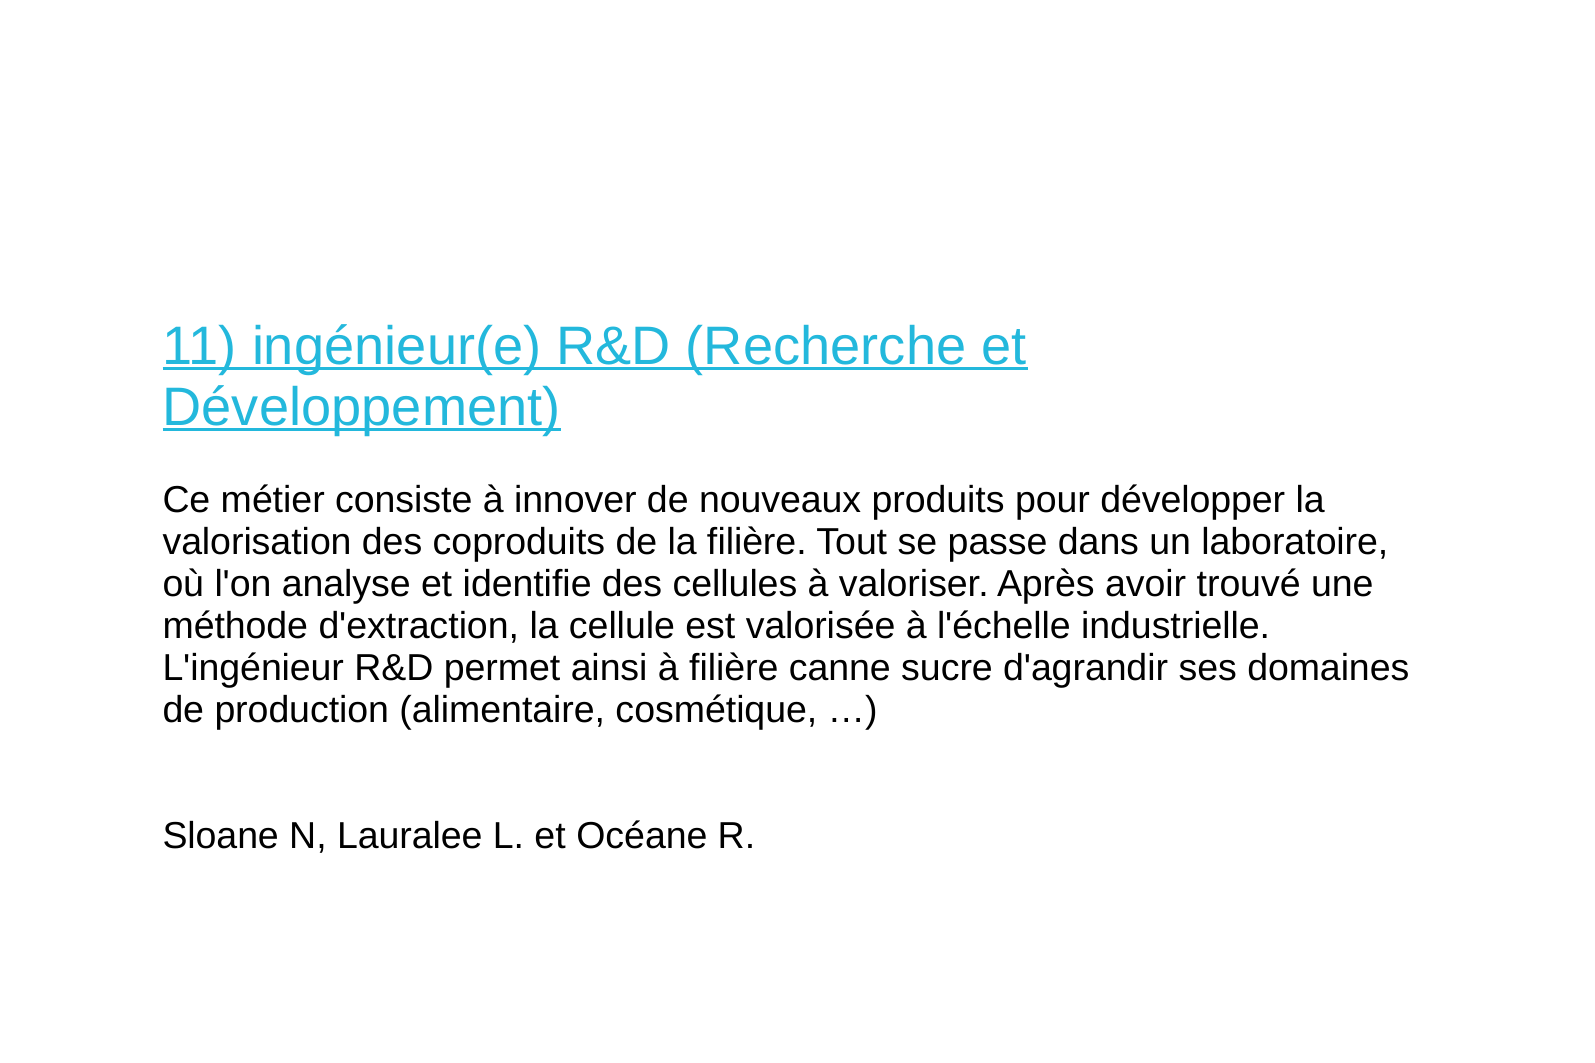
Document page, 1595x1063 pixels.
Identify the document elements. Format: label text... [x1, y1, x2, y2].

text_box 11) ingénieur(e) R&D (Recherche et Développement) Ce métier consiste à innover de nouveaux produits pour développer la valorisation des coproduits de la filière. Tout se passe dans un laboratoire, où l'on analyse et identifie des cellules à valoriser. Après avoir trouvé une méthode d'extraction, la cellule est valorisée à l'échelle industrielle. L'ingénieur R&D permet ainsi à filière canne sucre d'agrandir ses domaines de production (alimentaire, cosmétique, …) Sloane N, Lauralee L. et Océane R. [147, 307, 1447, 865]
